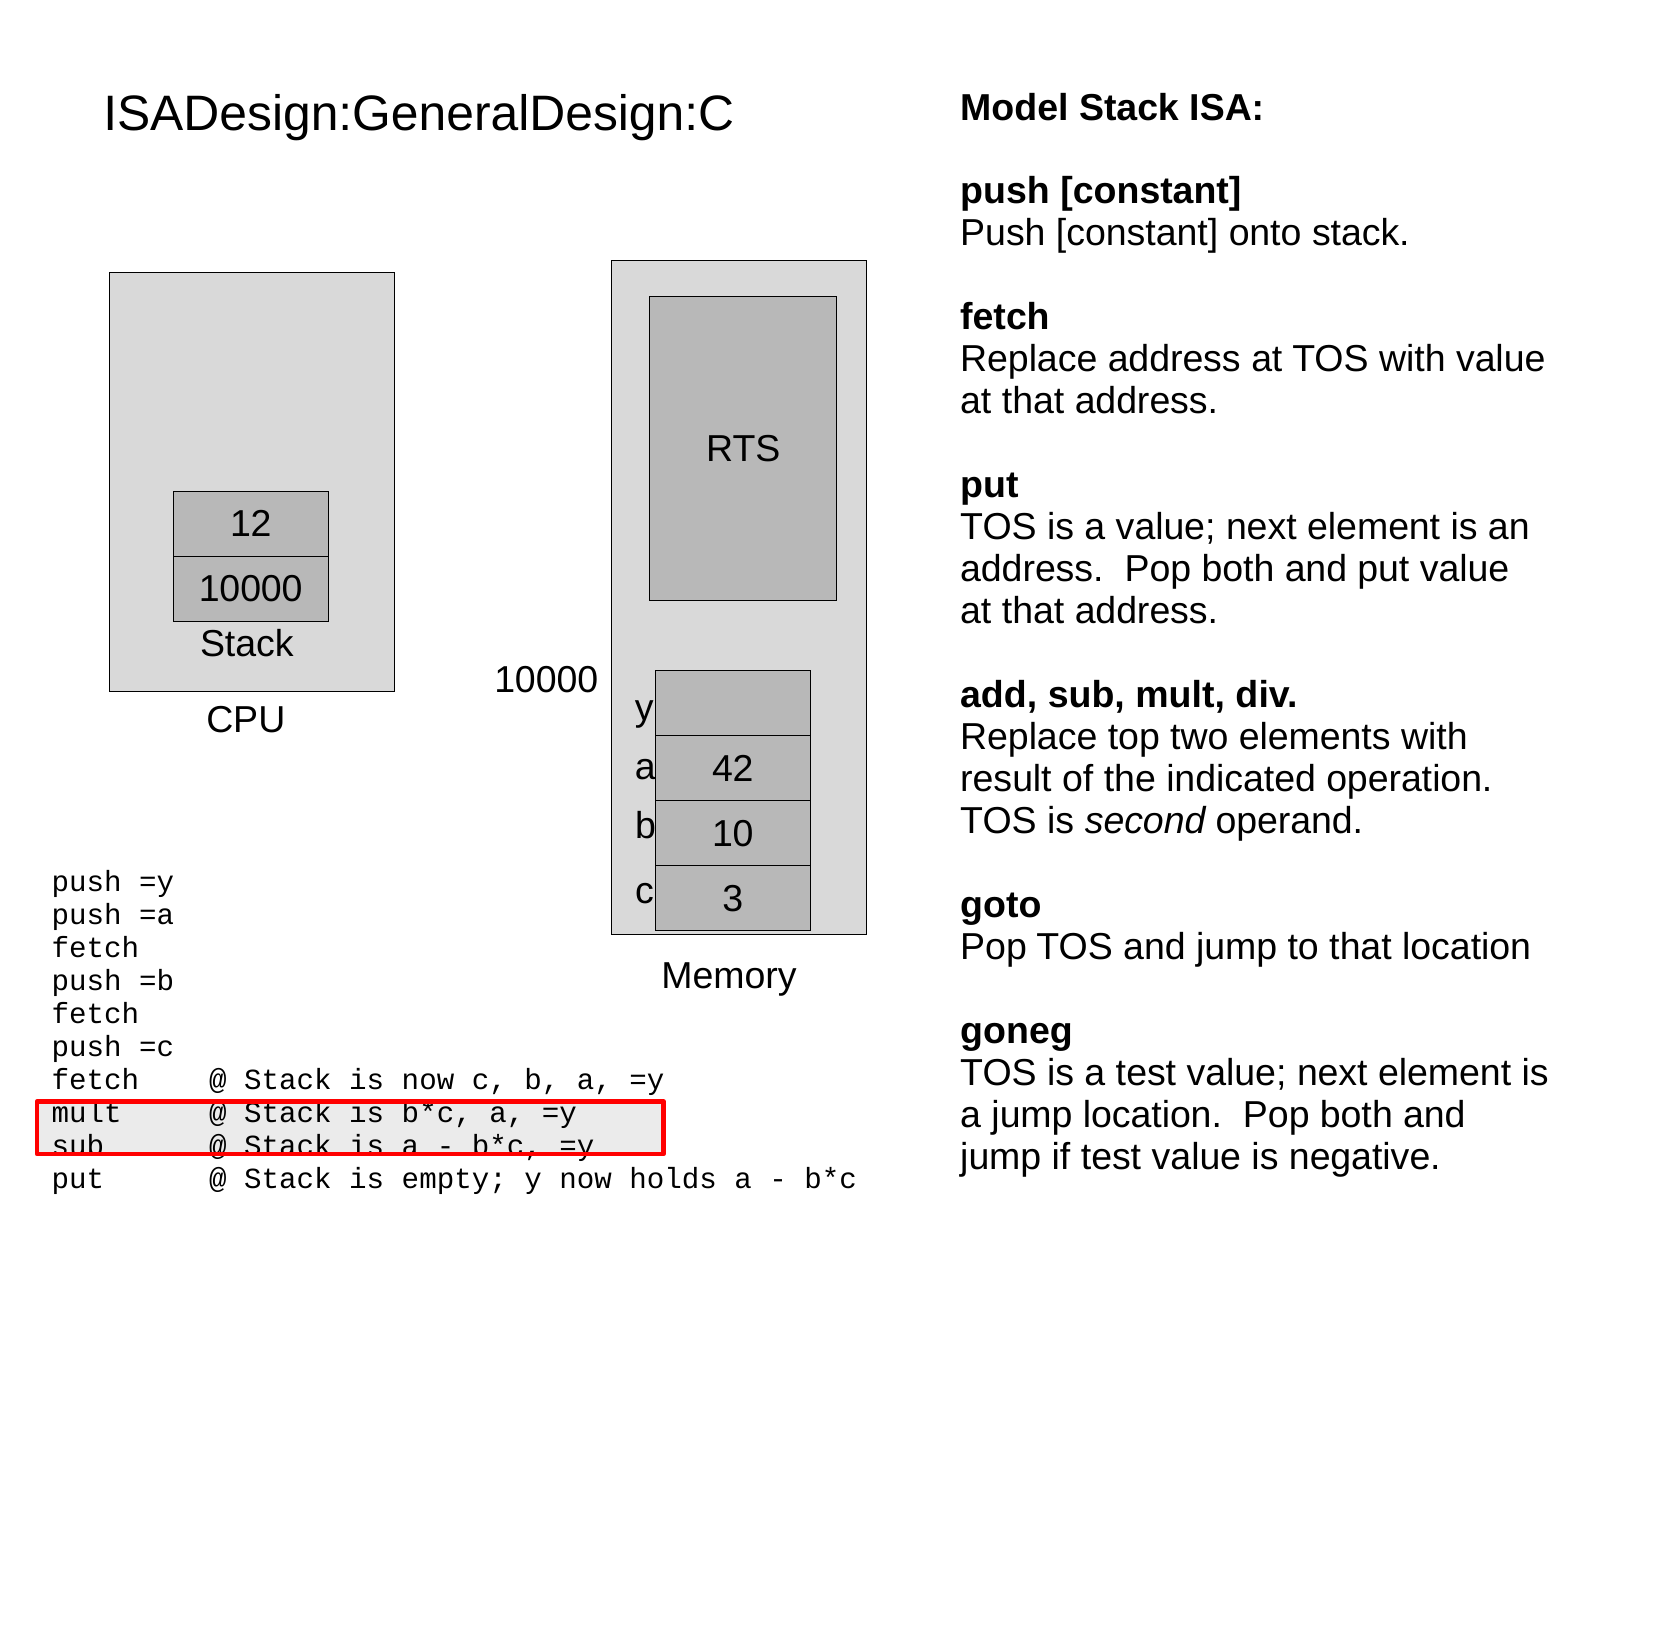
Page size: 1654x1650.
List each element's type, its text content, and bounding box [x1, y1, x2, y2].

text_box 3 [655, 865, 811, 931]
text_box 10000 [173, 557, 329, 622]
text_box Model Stack ISA: push [constant] Push [constant] onto stack. fetch Replace address at TOS with value at that address. put TOS is a value; next element is an address. Pop both and put value at that address. add, sub, mult, div. Replace top two elements with result of the indicated operation. TOS is second operand. goto Pop TOS and jump to that location goneg TOS is a test value; next element is a jump location. Pop both and jump if test value is negative. [945, 78, 1571, 1288]
text_box 10 [655, 800, 811, 865]
text_box 12 [173, 491, 329, 557]
text_box [611, 260, 867, 859]
text_box [36, 1101, 664, 1154]
text_box RTS [649, 296, 837, 601]
text_box 10000 [479, 650, 613, 708]
text_box ISADesign:GeneralDesign:C [88, 78, 945, 166]
text_box CPU [191, 691, 301, 749]
text_box [109, 272, 395, 692]
text_box y [620, 678, 668, 736]
text_box push =y push =a fetch push =b fetch push =c fetch @ Stack is now c, b, a, =y mult @ Stack is b*c, a, =y sub @ Stack is a - b*c, =y put @ Stack is empty; y now holds a - b*c [36, 859, 875, 1187]
text_box b [620, 796, 671, 854]
text_box a [620, 737, 671, 795]
text_box 42 [655, 735, 811, 800]
text_box c [620, 861, 669, 919]
text_box Stack [185, 622, 309, 673]
